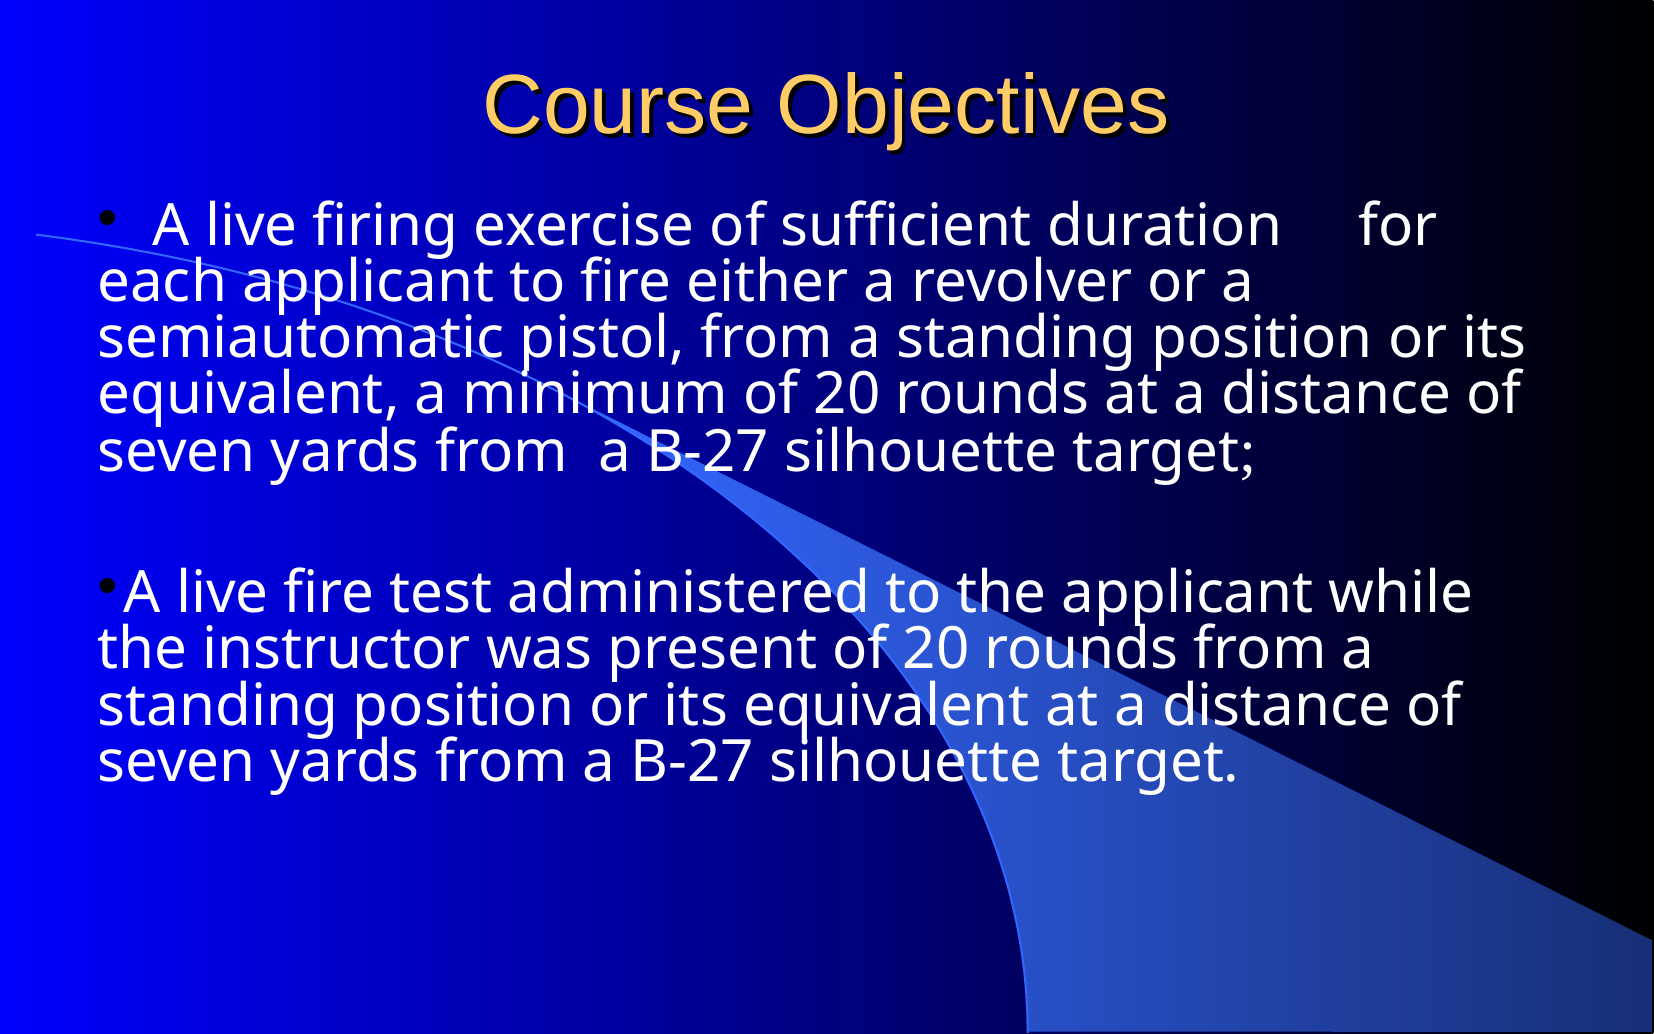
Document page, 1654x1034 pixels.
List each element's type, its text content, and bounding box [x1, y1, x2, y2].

title Course Objectives [82, 41, 1571, 159]
list A live firing exercise of sufficient duration for each applicant to fire either a revolver or a semiautomatic pistol, from a standing position or its equivalent, a minimum of 20 rounds at a distance of seven yards from a B-27 silhouette target; A live fire test administered to the applicant while the instructor was present of 20 rounds from a standing position or its equivalent at a distance of seven yards from a B-27 silhouette target. [82, 192, 1555, 1024]
